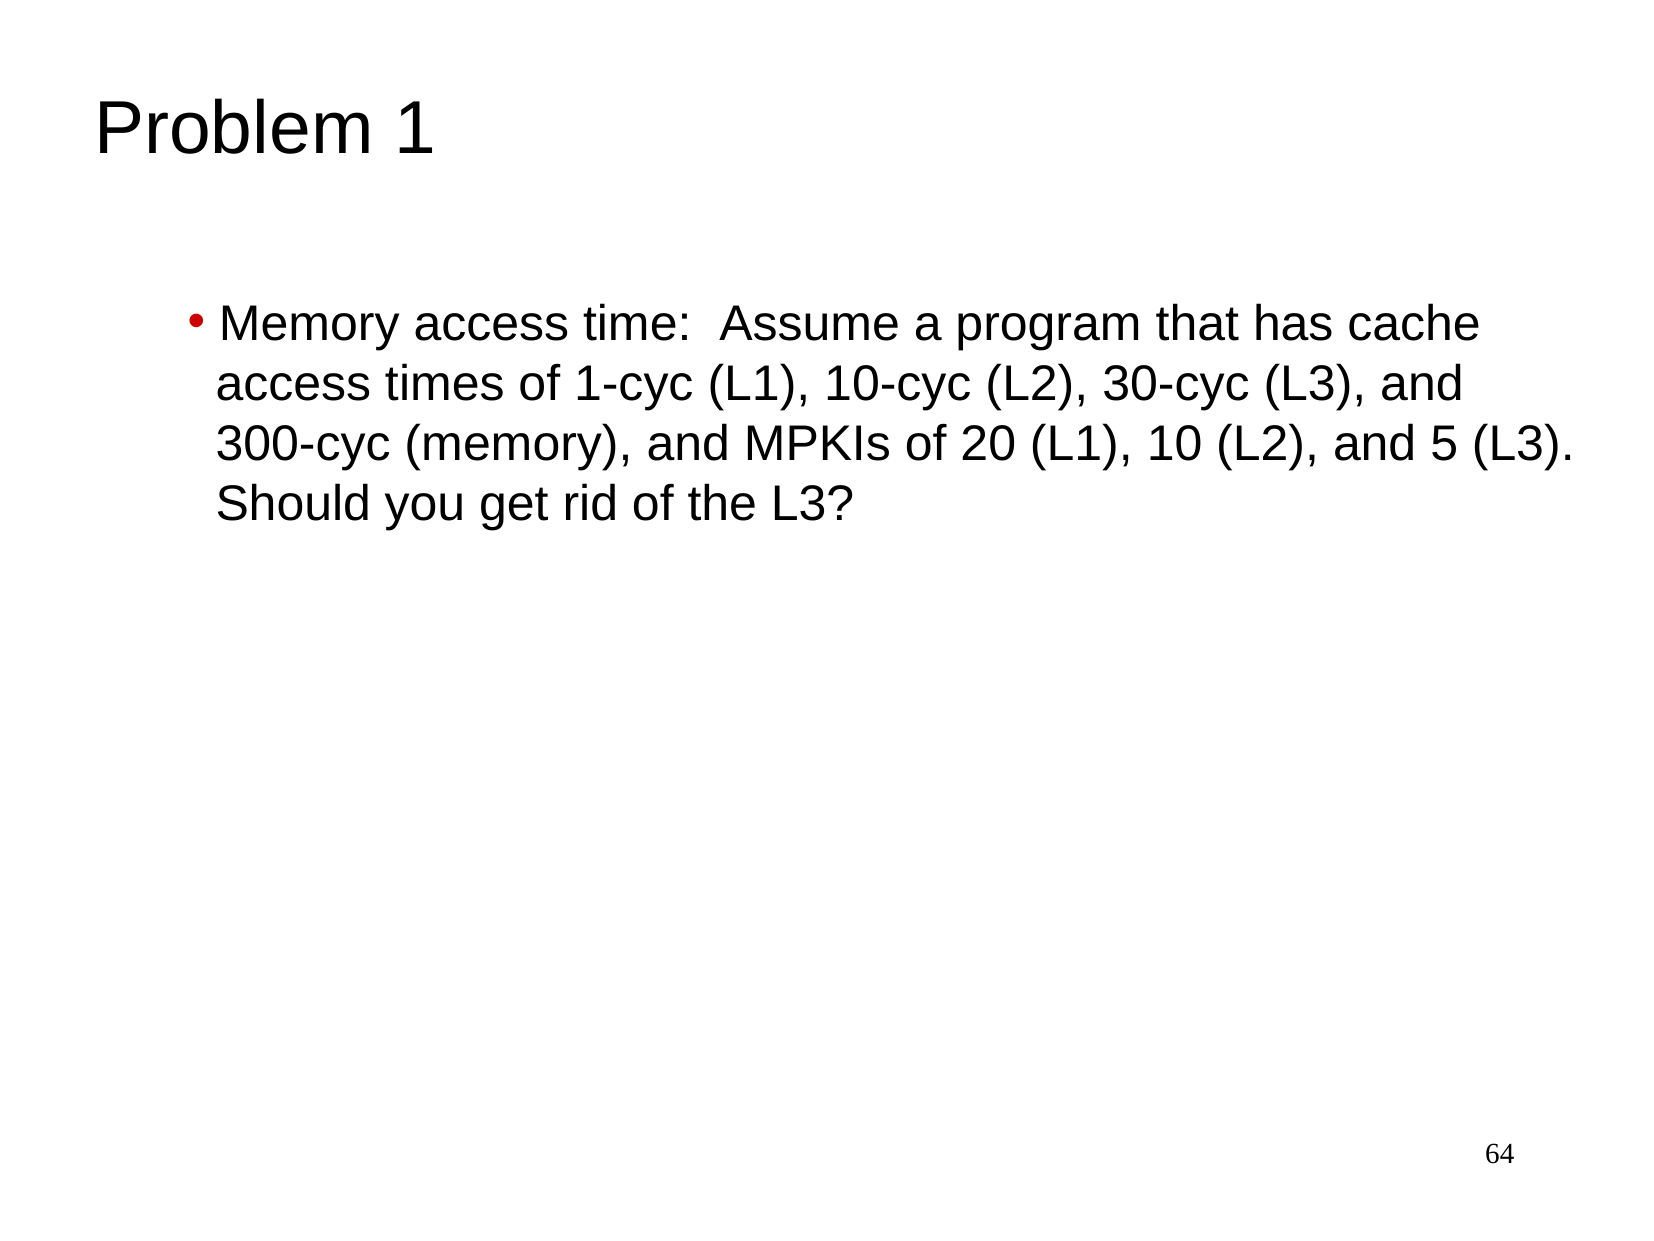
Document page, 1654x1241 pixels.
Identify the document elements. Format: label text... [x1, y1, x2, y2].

text_box Memory access time: Assume a program that has cache access times of 1-cyc (L1), 10-cyc (L2), 30-cyc (L3), and 300-cyc (memory), and MPKIs of 20 (L1), 10 (L2), and 5 (L3). Should you get rid of the L3? [172, 282, 1592, 539]
text_box Problem 1 [79, 71, 452, 177]
text_box <number> [1184, 1129, 1530, 1213]
